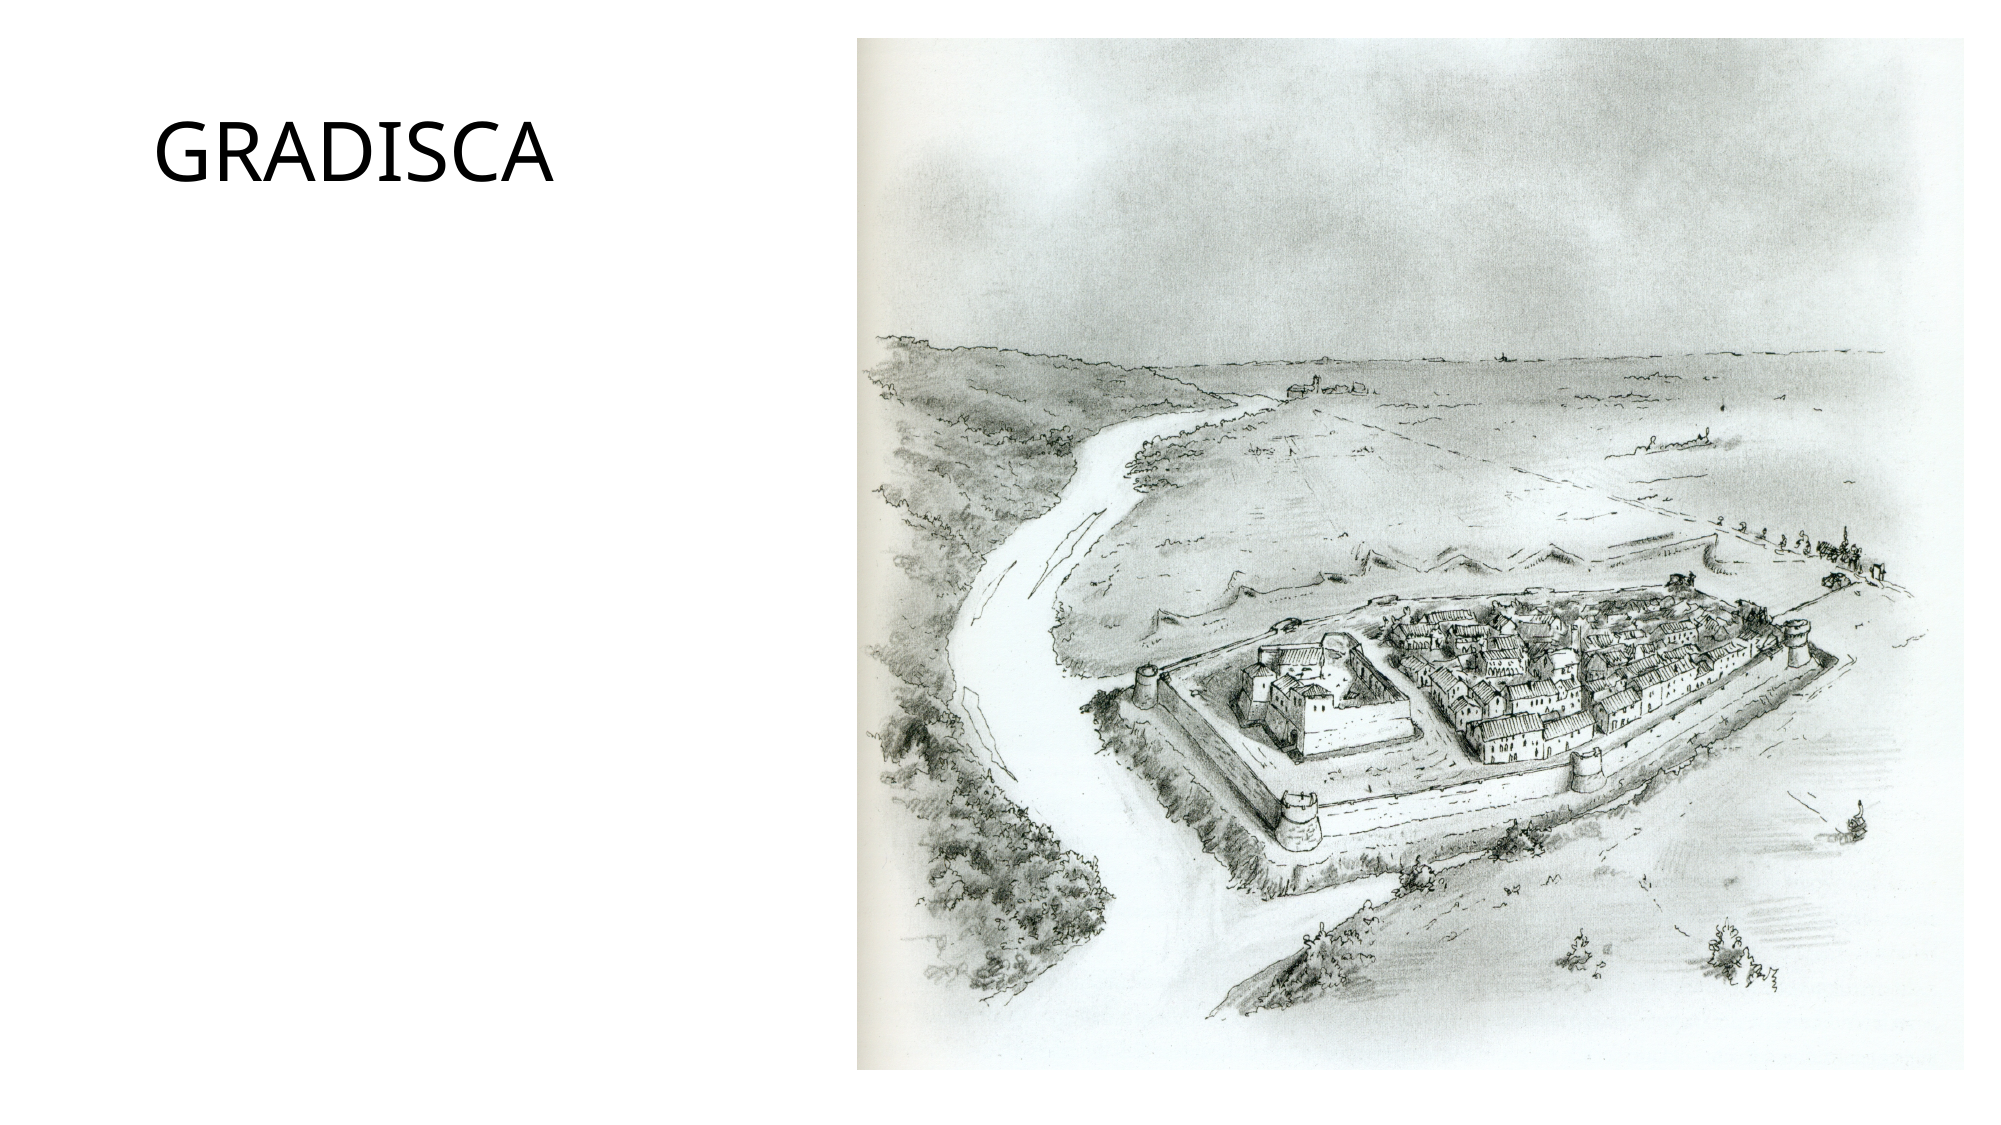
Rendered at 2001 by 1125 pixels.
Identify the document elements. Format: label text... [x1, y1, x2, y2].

picture [857, 38, 1964, 1070]
title GRADISCA [137, 59, 576, 250]
